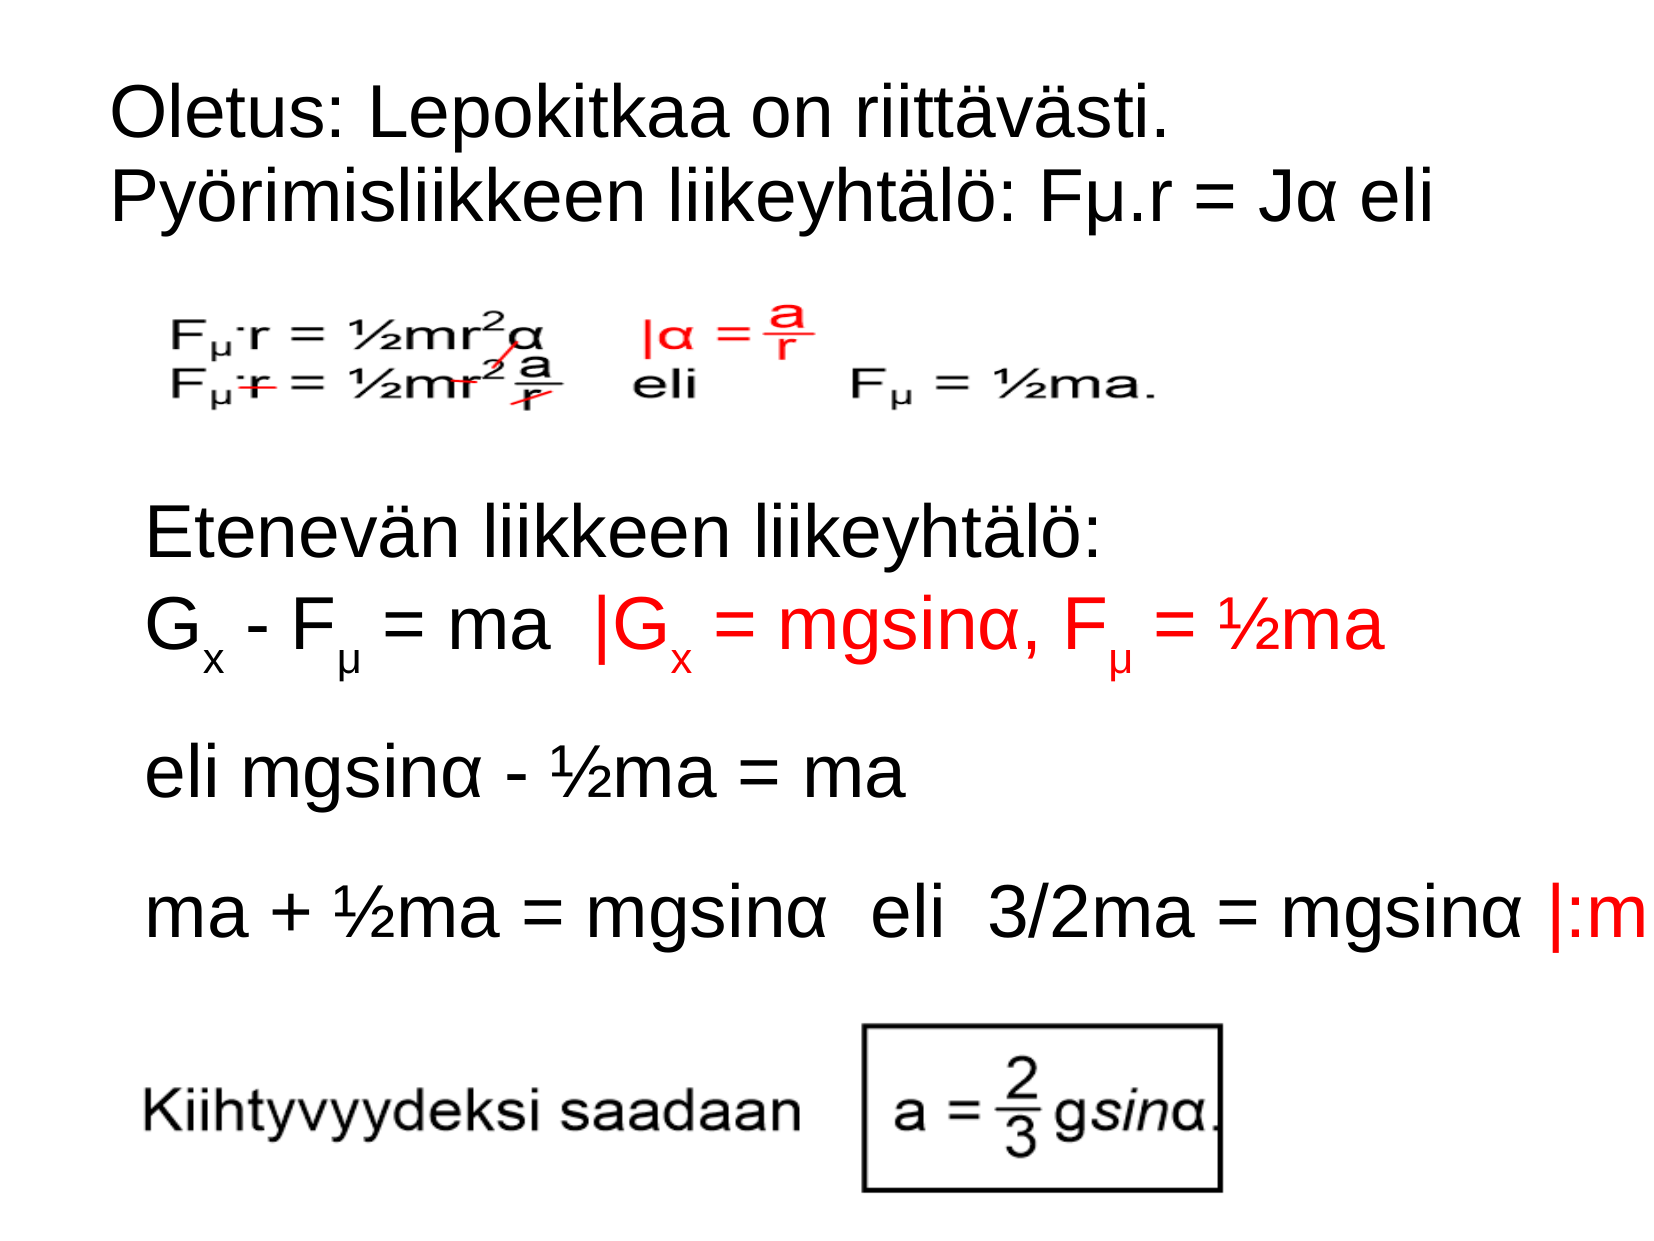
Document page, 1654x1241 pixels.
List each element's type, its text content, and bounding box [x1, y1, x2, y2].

text_box Etenevän liikkeen liikeyhtälö: Gx - Fμ = ma |Gx = mgsinα, Fμ = ½ma eli mgsinα - ½ma = ma ma + ½ma = mgsinα eli 3/2ma = mgsinα |:m [129, 483, 1654, 1241]
text_box Oletus: Lepokitkaa on riittävästi. Pyörimisliikkeen liikeyhtälö: Fμ.r = Jα eli [94, 63, 1636, 272]
picture [91, 987, 1335, 1217]
picture [118, 274, 1273, 473]
